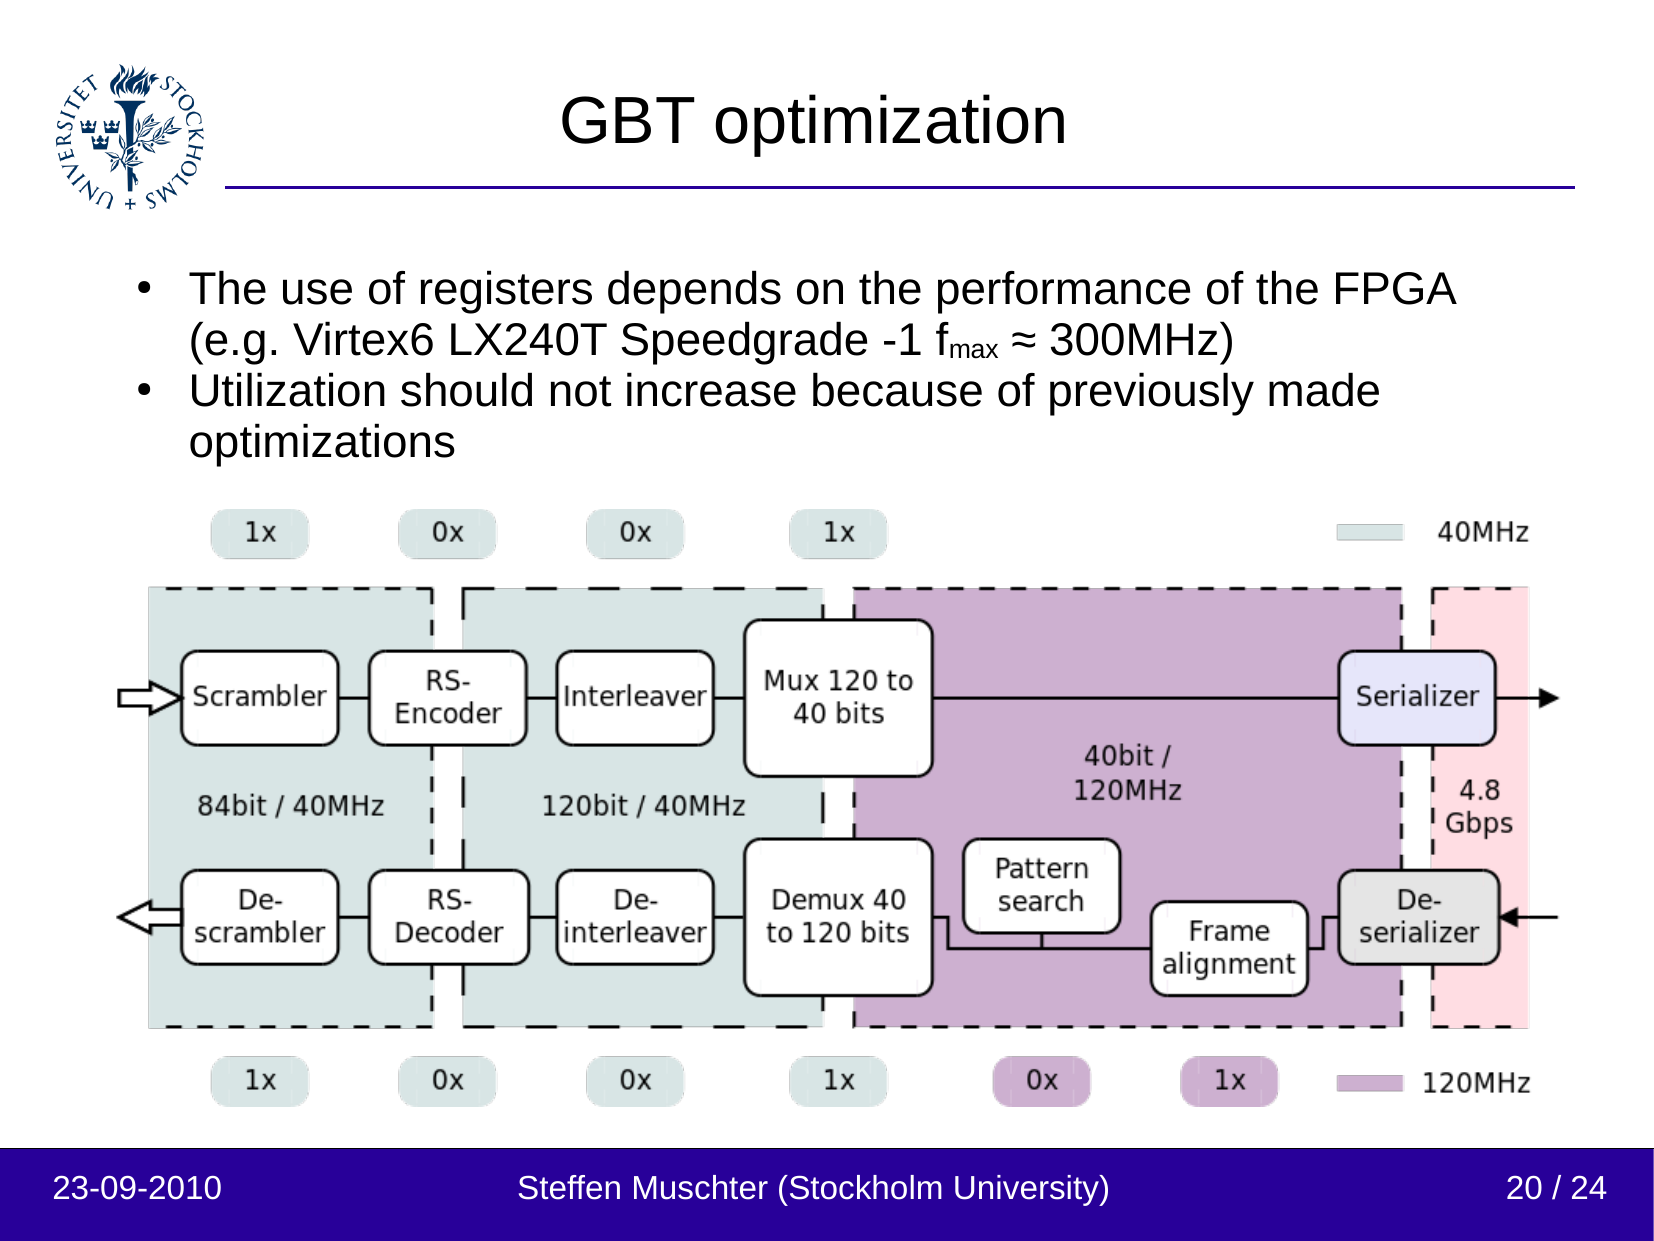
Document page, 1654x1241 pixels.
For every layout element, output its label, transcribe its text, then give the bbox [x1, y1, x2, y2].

text_box GBT optimization [544, 75, 1086, 166]
picture [116, 509, 1561, 1107]
text_box 20 / 24 [1403, 1162, 1623, 1215]
picture [54, 64, 212, 215]
text_box The use of registers depends on the performance of the FPGA (e.g. Virtex6 LX240T Speedgrade -1 fmax ≈ 300MHz) Utilization should not increase because of previously made optimizations [121, 255, 1576, 491]
